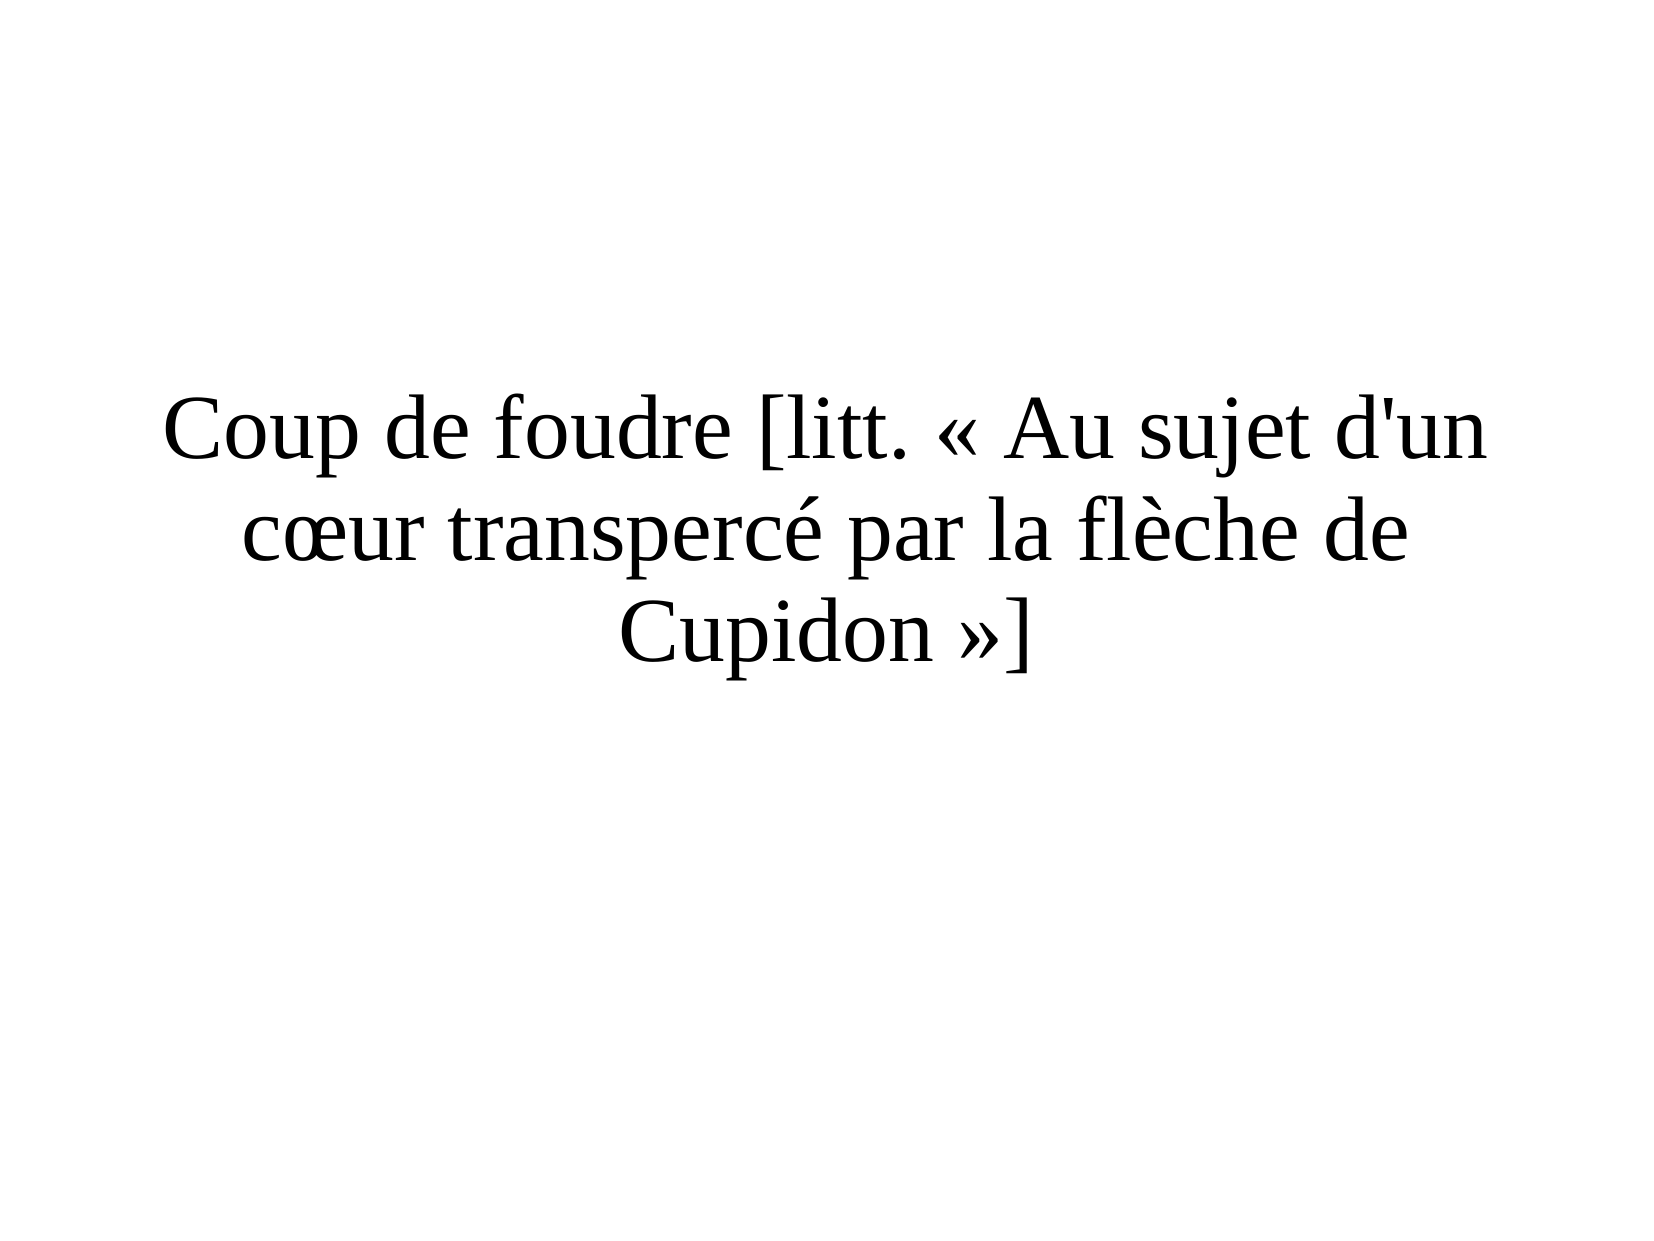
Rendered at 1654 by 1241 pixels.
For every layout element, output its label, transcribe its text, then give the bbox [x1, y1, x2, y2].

subtitle Coup de foudre [litt. « Au sujet d'un cœur transpercé par la flèche de Cupidon »] [82, 49, 1571, 1010]
